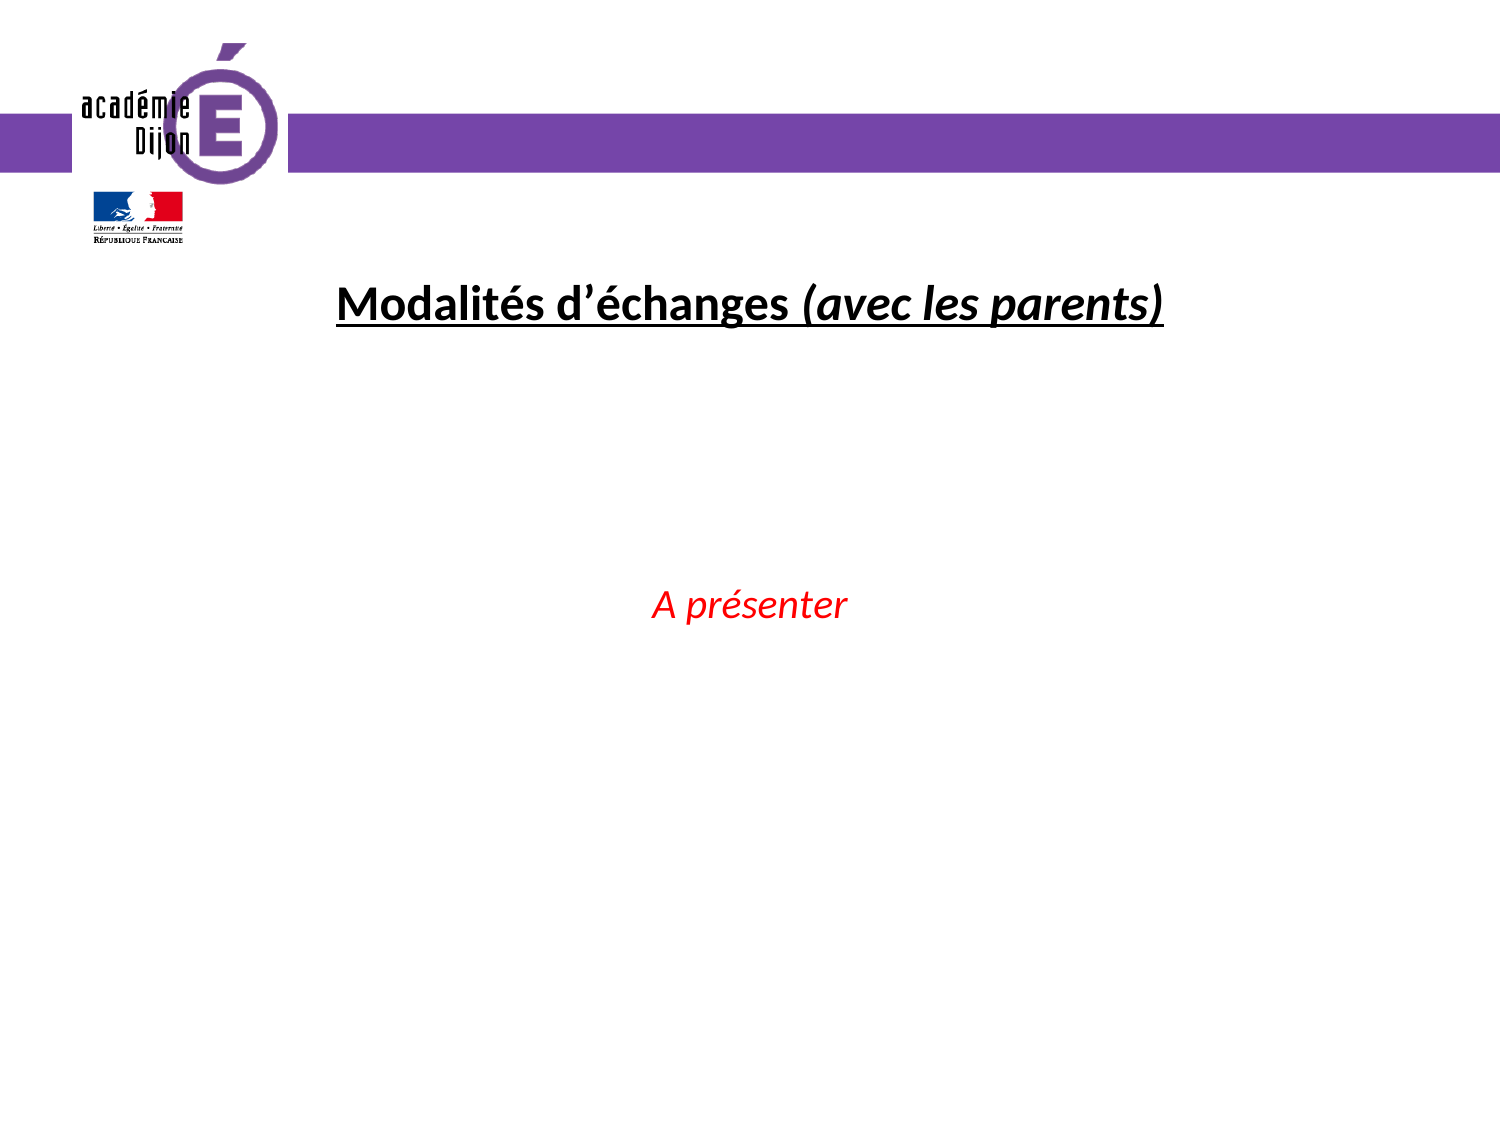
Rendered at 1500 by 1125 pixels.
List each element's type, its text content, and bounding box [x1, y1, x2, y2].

list Modalités d’échanges (avec les parents) A présenter [75, 262, 1426, 1005]
title [307, 45, 1489, 233]
picture [82, 43, 278, 243]
